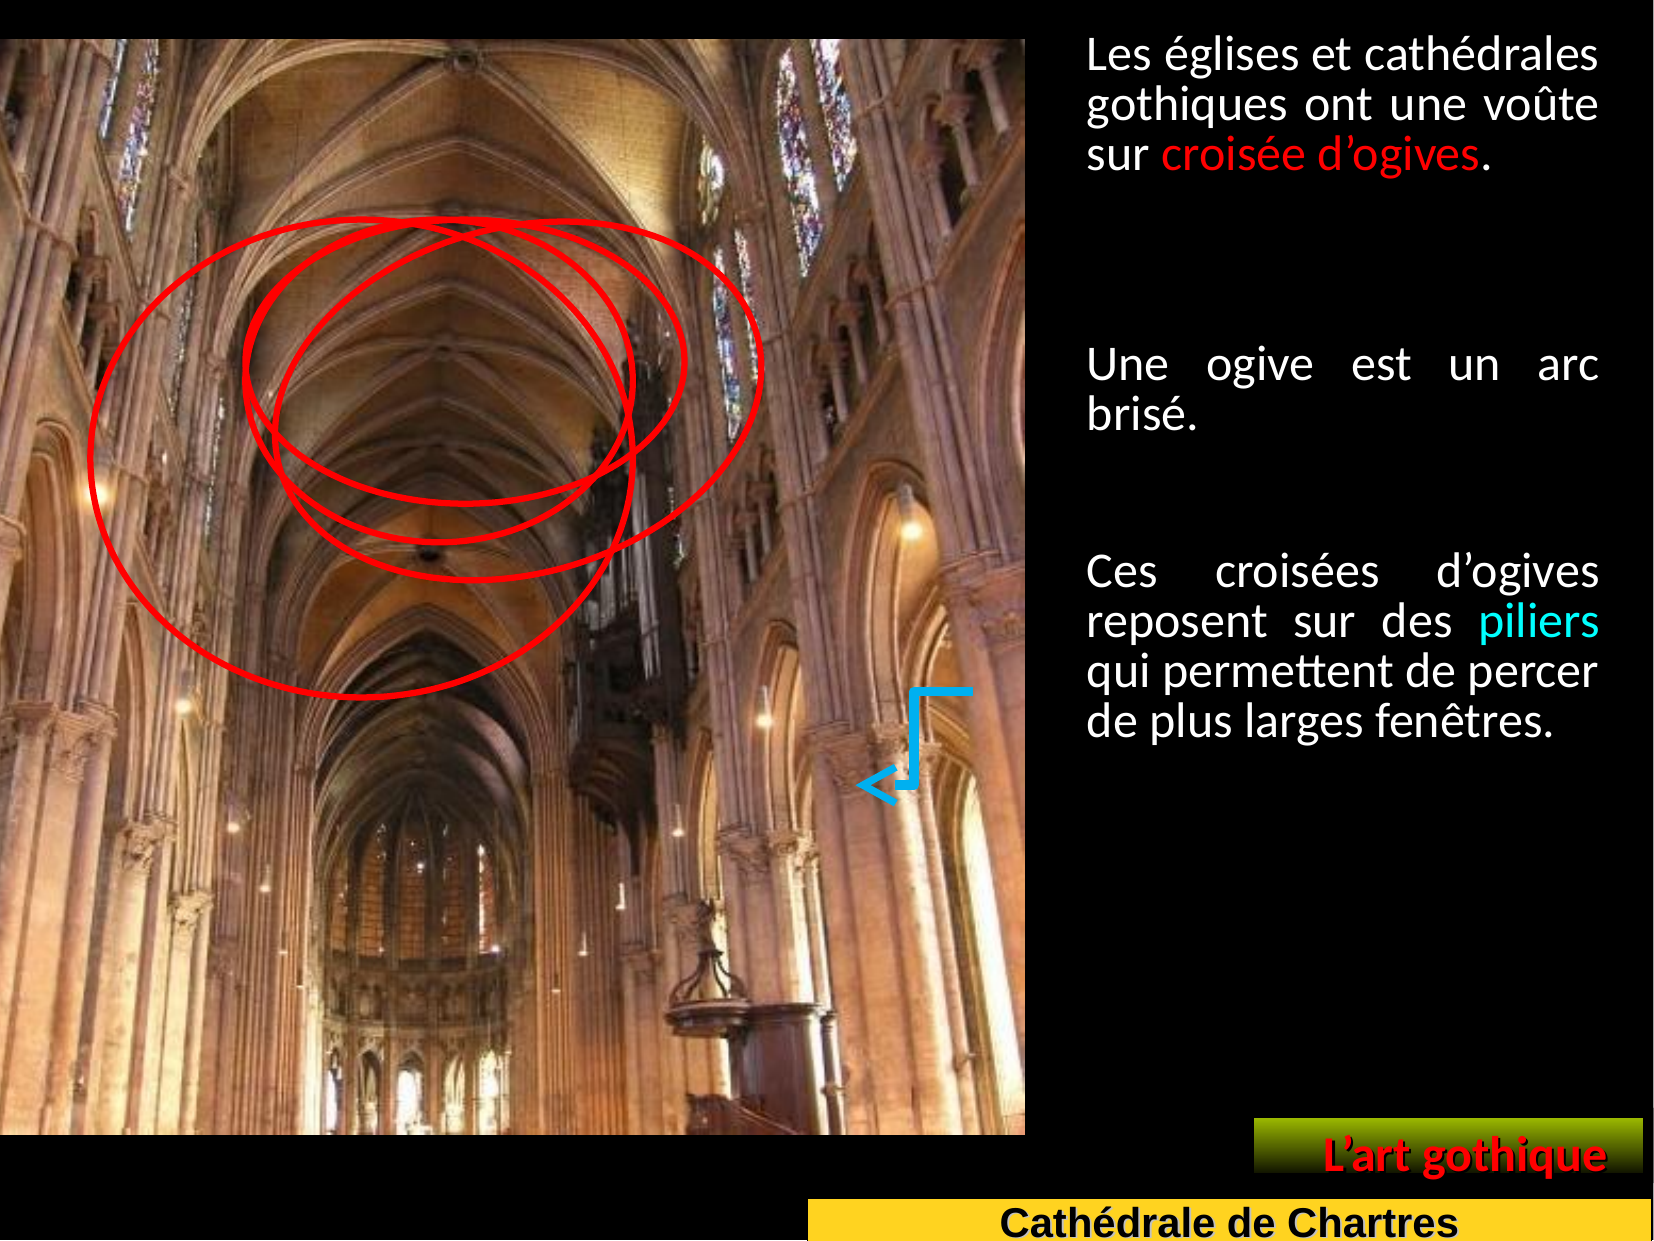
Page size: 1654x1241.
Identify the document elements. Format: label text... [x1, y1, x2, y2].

text_box Une ogive est un arc brisé. [1072, 335, 1615, 486]
text_box L’art gothique [1248, 1111, 1649, 1179]
text_box Les églises et cathédrales gothiques ont une voûte sur croisée d’ogives. [1072, 25, 1615, 310]
picture [0, 39, 1025, 1135]
text_box Cathédrale de Chartres [807, 1198, 1652, 1241]
text_box Ces croisées d’ogives reposent sur des piliers qui permettent de percer de plus larges fenêtres. [1072, 542, 1615, 894]
